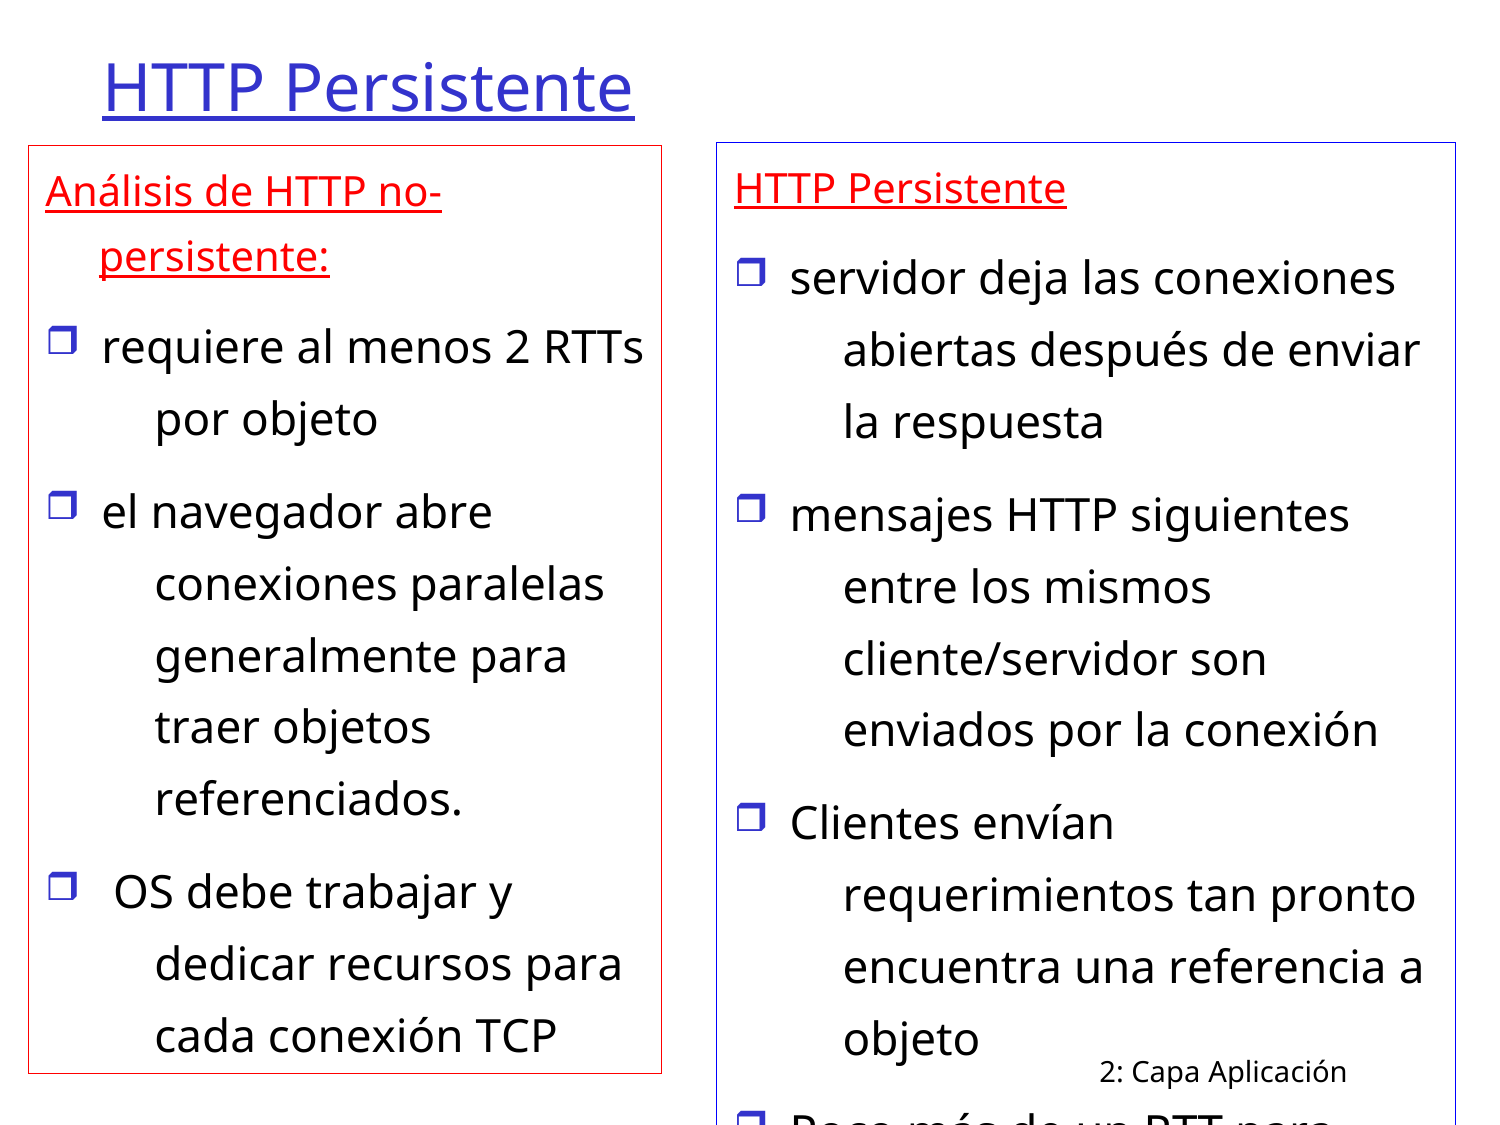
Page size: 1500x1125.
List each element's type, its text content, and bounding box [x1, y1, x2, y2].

list Análisis de HTTP no-persistente: requiere al menos 2 RTTs por objeto el navegador abre conexiones paralelas generalmente para traer objetos referenciados. OS debe trabajar y dedicar recursos para cada conexión TCP [28, 145, 662, 811]
title HTTP Persistente [87, 23, 1463, 150]
list HTTP Persistente servidor deja las conexiones abiertas después de enviar la respuesta mensajes HTTP siguientes entre los mismos cliente/servidor son enviados por la conexión Clientes envían requerimientos tan pronto encuentra una referencia a objeto Poco más de un RTT para solicitar todos los objetos [716, 142, 1456, 874]
